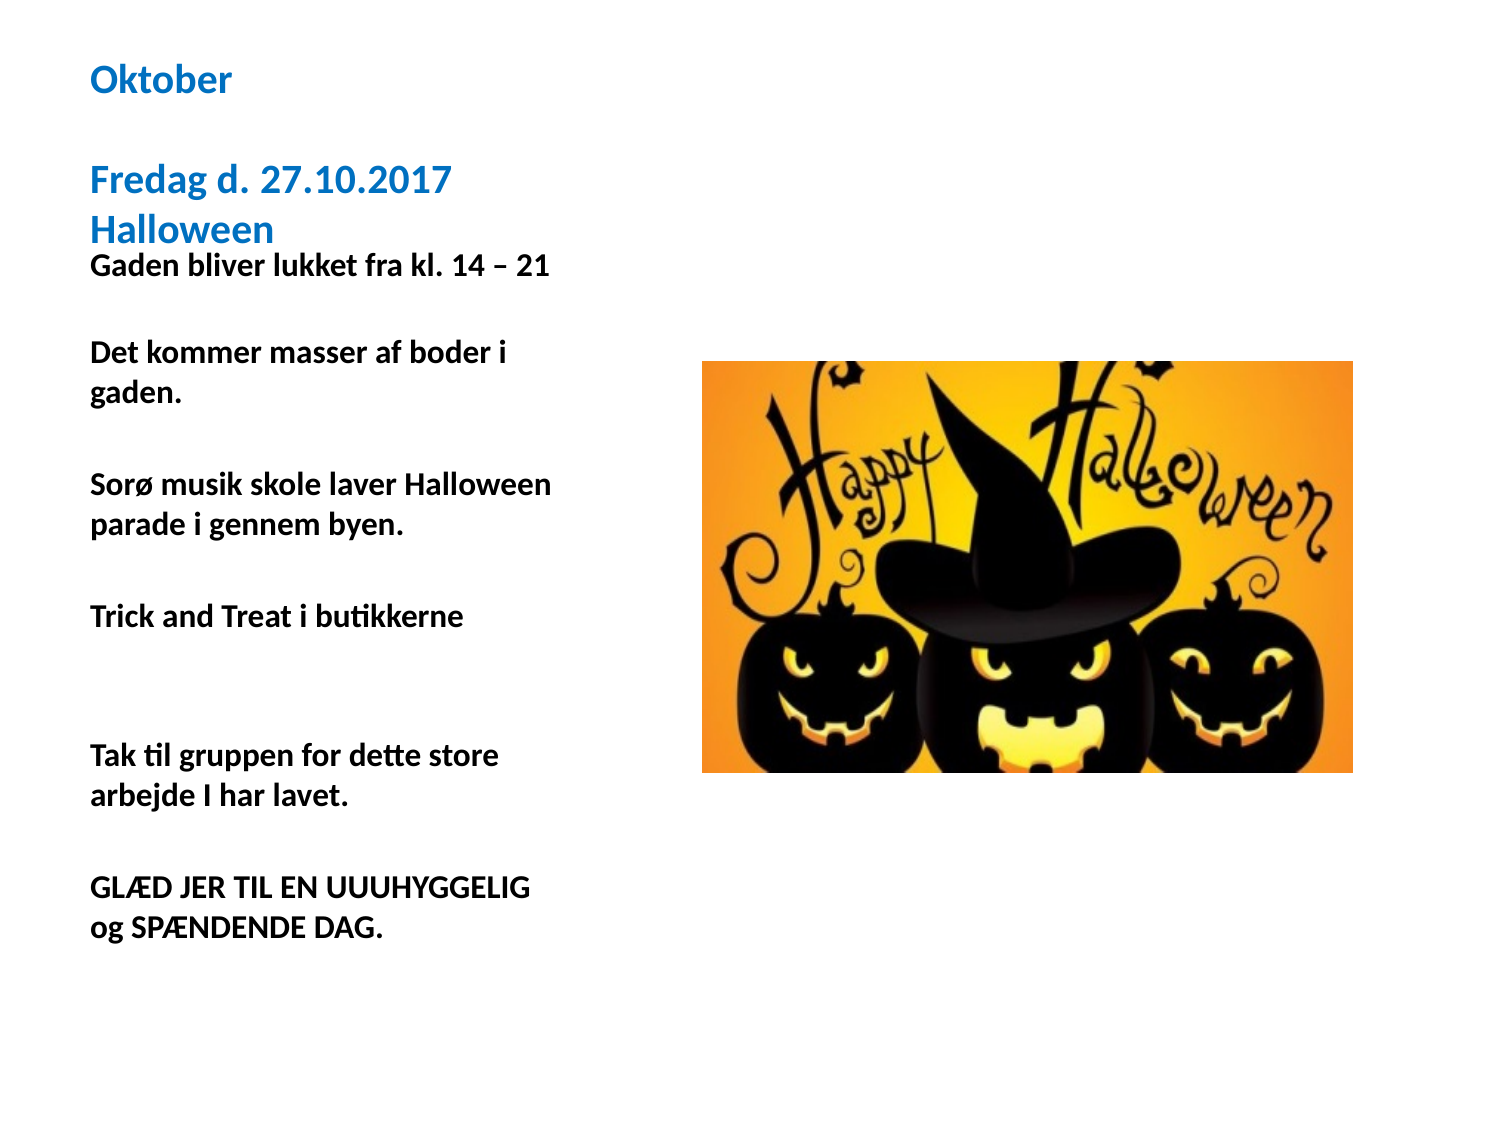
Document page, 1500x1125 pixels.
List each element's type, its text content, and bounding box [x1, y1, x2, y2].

list Gaden bliver lukket fra kl. 14 – 21 Det kommer masser af boder i gaden. Sorø musik skole laver Halloween parade i gennem byen. Trick and Treat i butikkerne Tak til gruppen for dette store arbejde I har lavet. GLÆD JER TIL EN UUUHYGGELIG og SPÆNDENDE DAG. [75, 235, 569, 1005]
picture [702, 361, 1353, 773]
title Oktober Fredag d. 27.10.2017 Halloween [75, 44, 569, 235]
